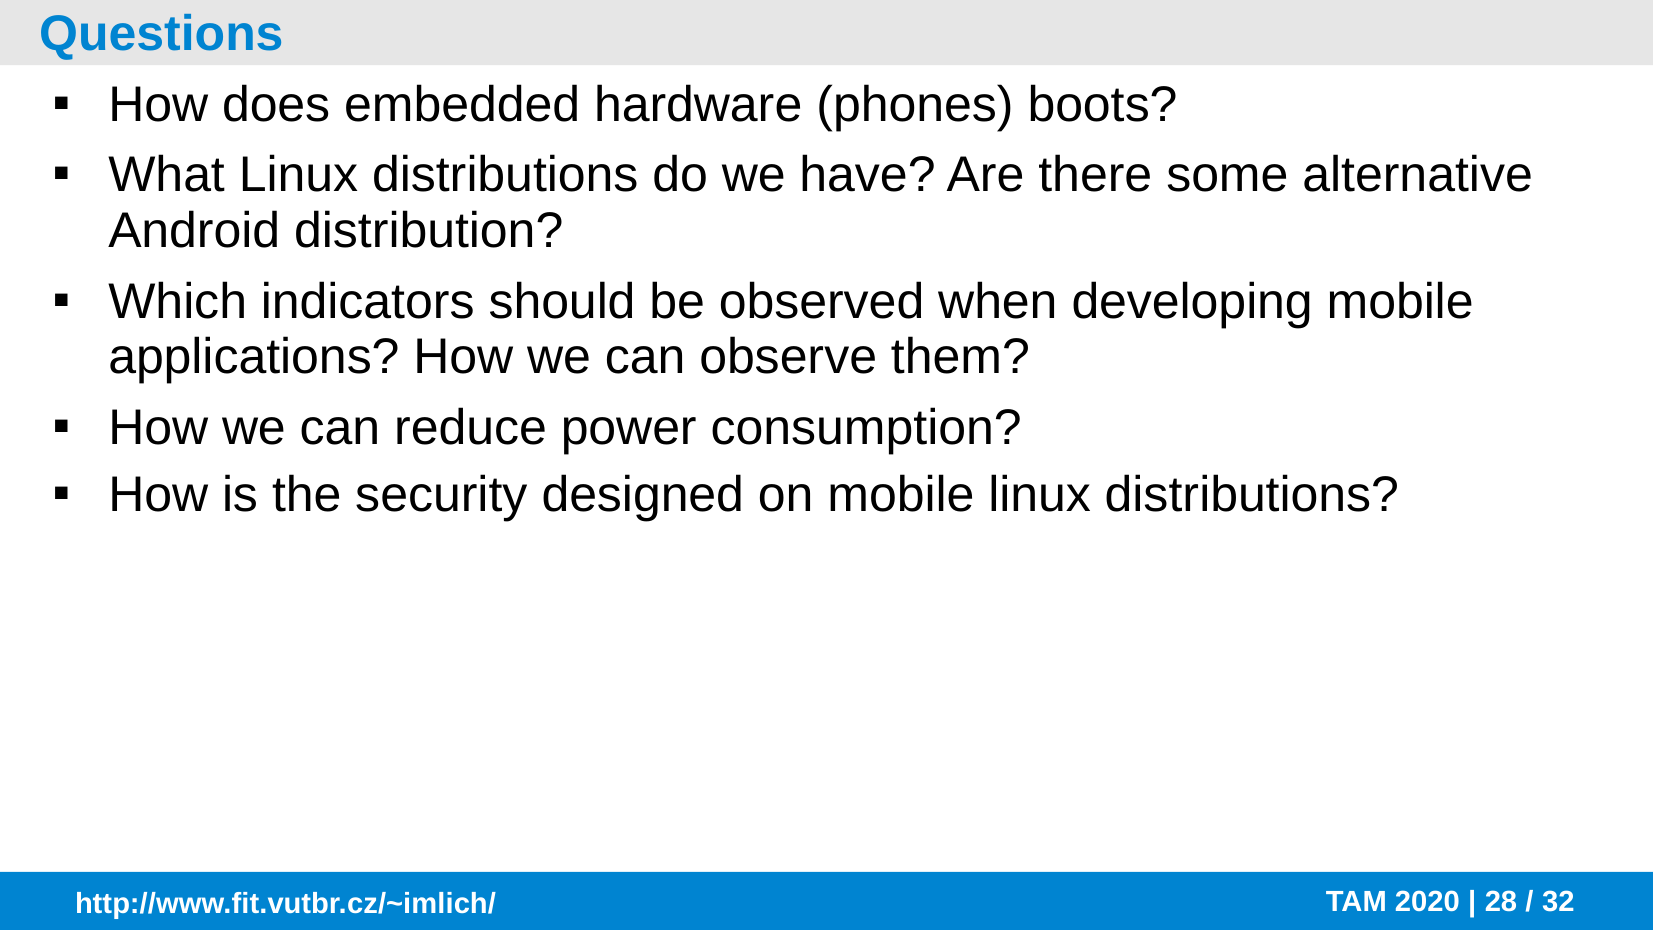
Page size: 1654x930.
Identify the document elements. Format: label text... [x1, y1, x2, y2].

title Questions [39, 4, 1614, 61]
list How does embedded hardware (phones) boots? What Linux distributions do we have? Are there some alternative Android distribution? Which indicators should be observed when developing mobile applications? How we can observe them? How we can reduce power consumption? How is the security designed on mobile linux distributions? [37, 75, 1612, 863]
